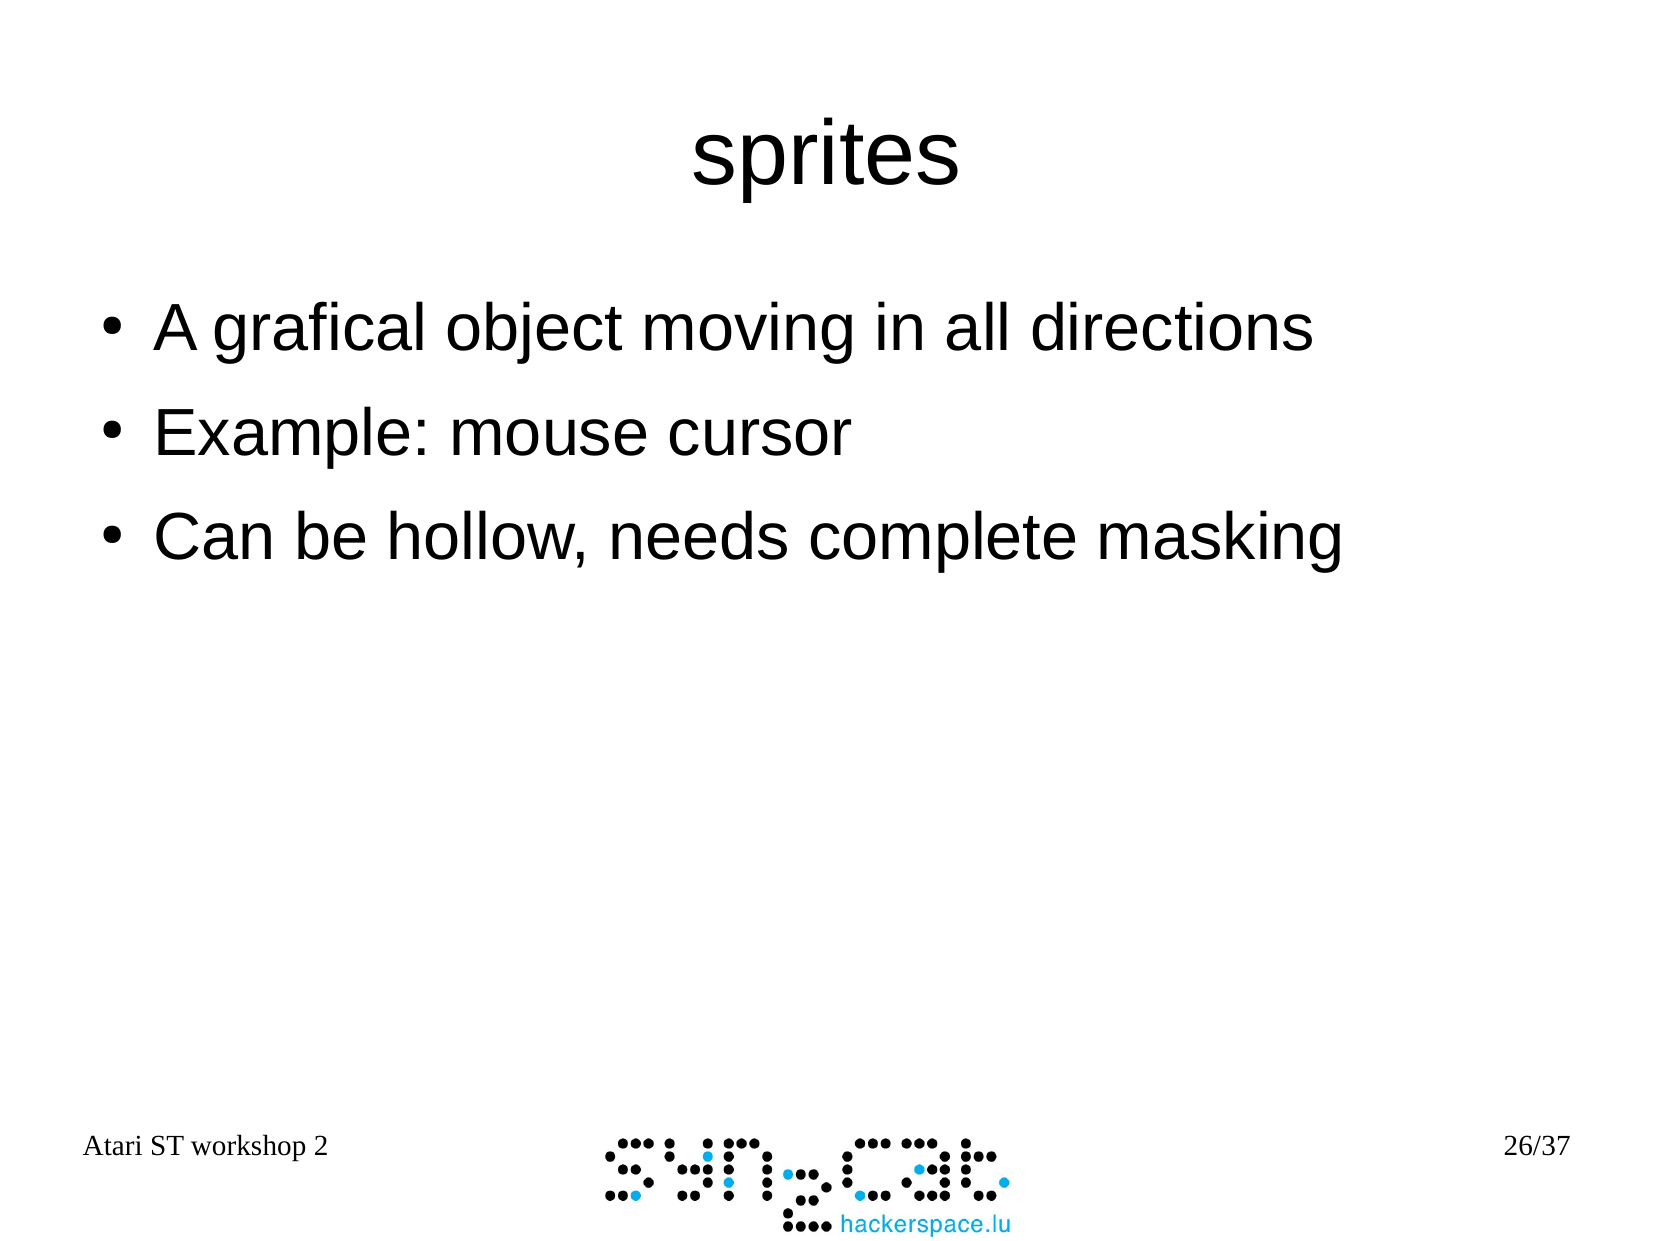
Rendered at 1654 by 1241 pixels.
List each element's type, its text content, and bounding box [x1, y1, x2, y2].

title sprites [82, 49, 1571, 257]
list A grafical object moving in all directions Example: mouse cursor Can be hollow, needs complete masking [82, 290, 1571, 1109]
picture [600, 1124, 1025, 1241]
